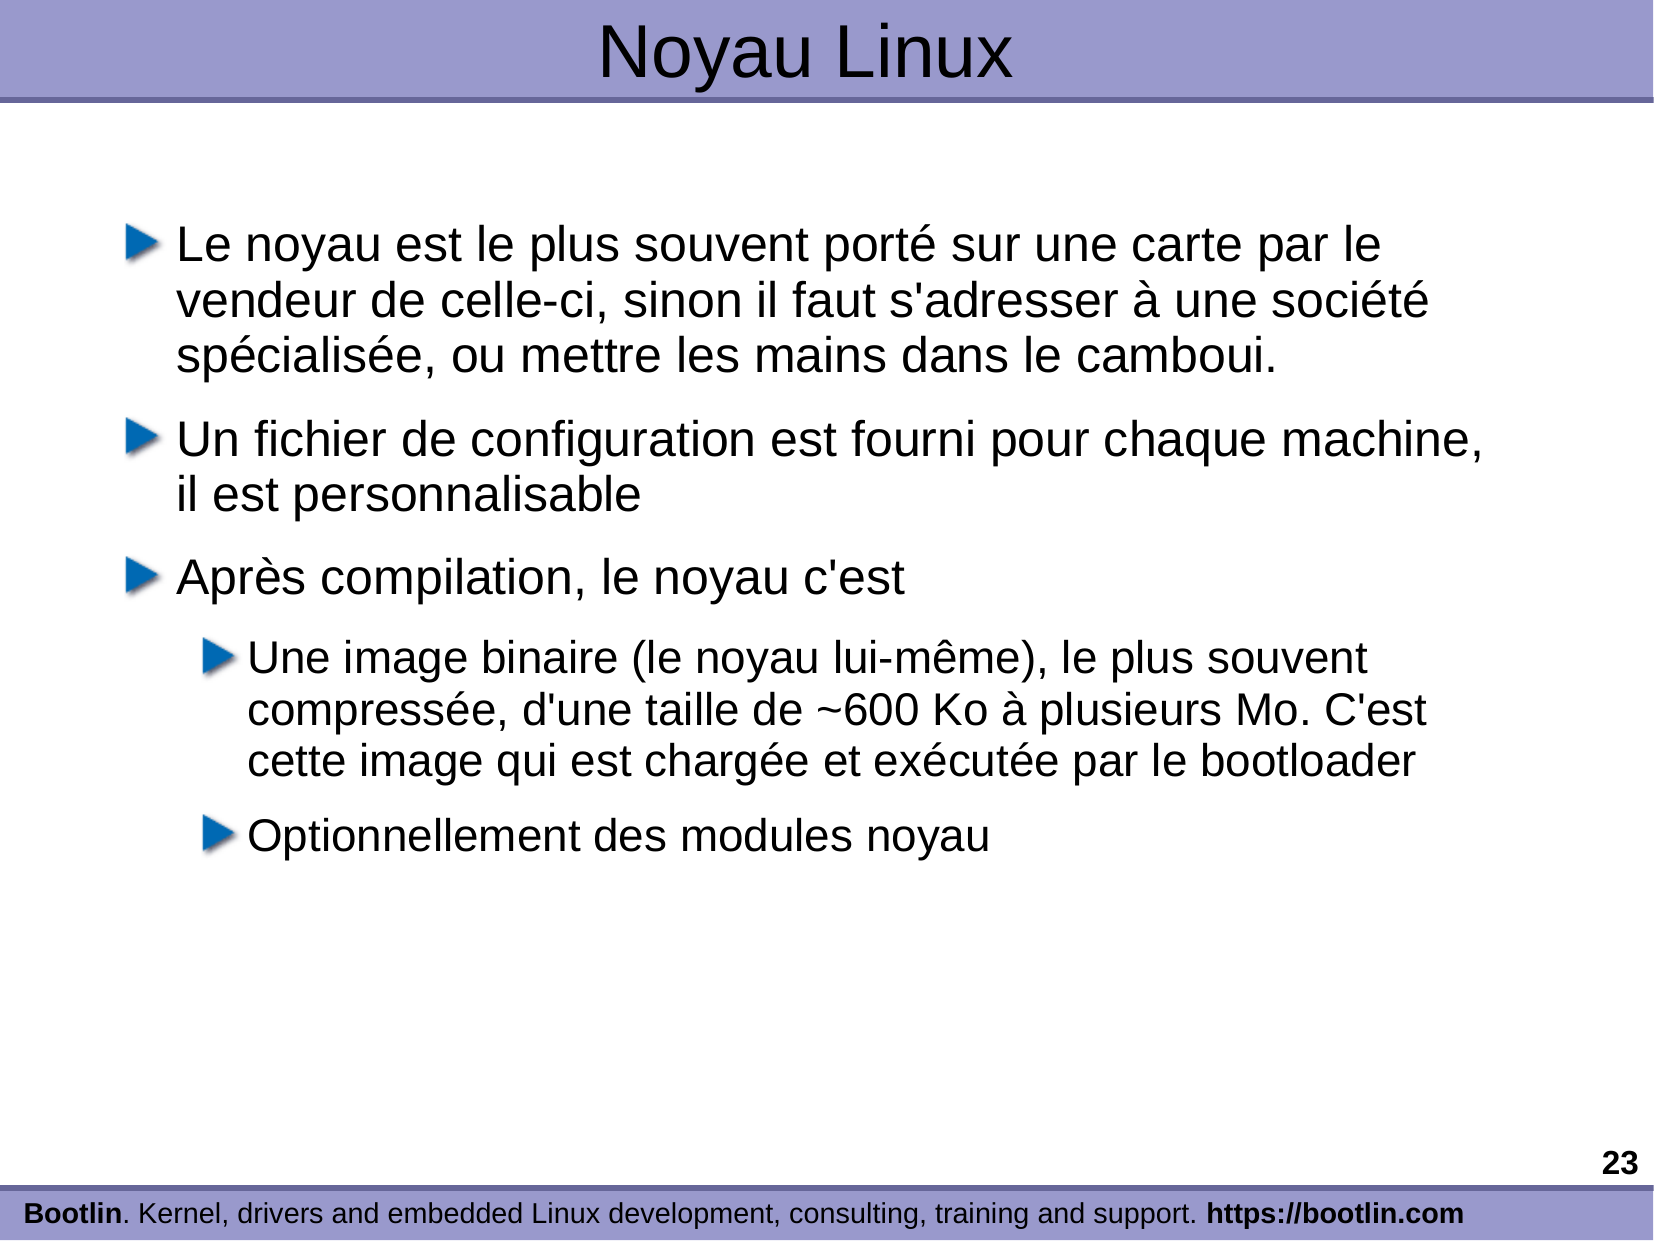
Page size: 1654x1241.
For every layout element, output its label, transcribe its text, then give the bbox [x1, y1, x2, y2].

title Noyau Linux [60, 5, 1551, 97]
list Le noyau est le plus souvent porté sur une carte par le vendeur de celle-ci, sinon il faut s'adresser à une société spécialisée, ou mettre les mains dans le camboui. Un fichier de configuration est fourni pour chaque machine, il est personnalisable Après compilation, le noyau c'est Une image binaire (le noyau lui-même), le plus souvent compressée, d'une taille de ~600 Ko à plusieurs Mo. C'est cette image qui est chargée et exécutée par le bootloader Optionnellement des modules noyau [105, 216, 1518, 1066]
